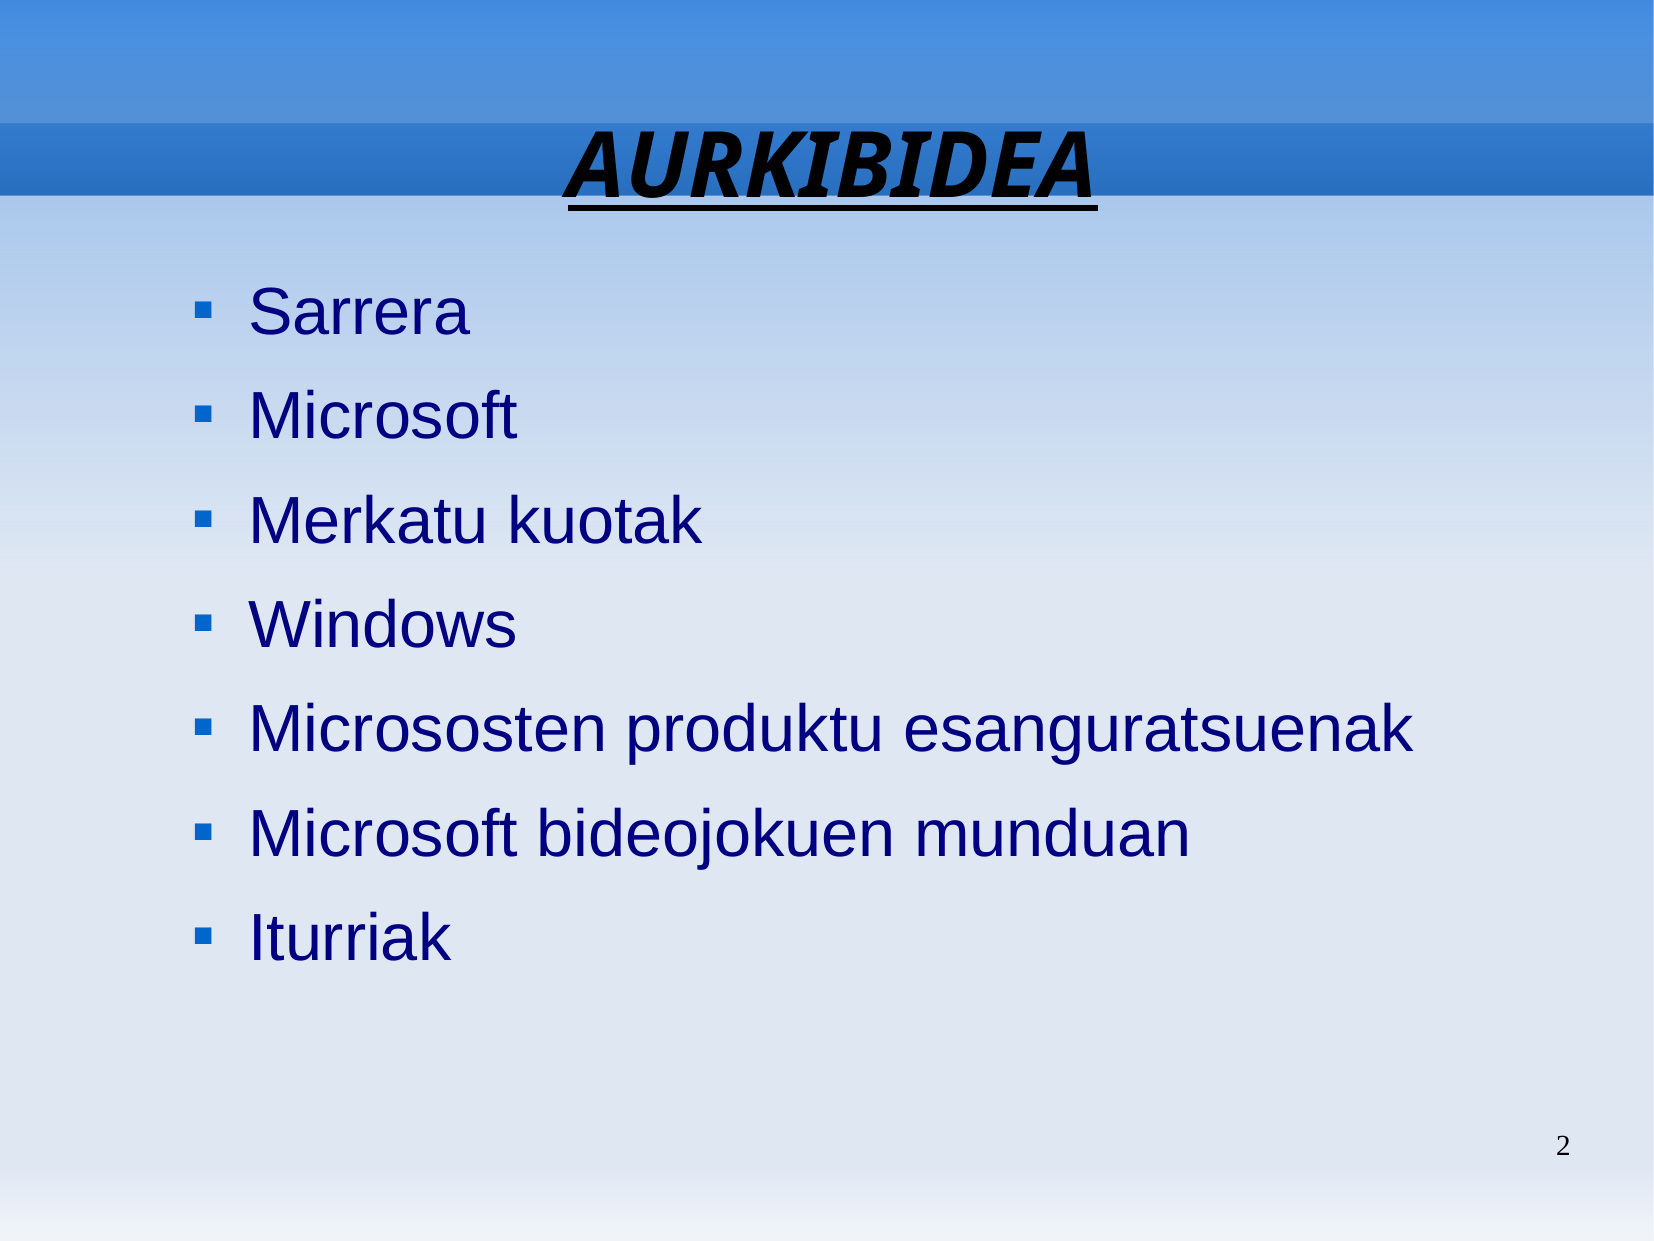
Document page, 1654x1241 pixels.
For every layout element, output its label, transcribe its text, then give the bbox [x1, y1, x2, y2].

title AURKIBIDEA [88, 58, 1577, 266]
list Sarrera Microsoft Merkatu kuotak Windows Micrososten produktu esanguratsuenak Microsoft bideojokuen munduan Iturriak [177, 274, 1654, 1078]
picture [0, 0, 1654, 1241]
